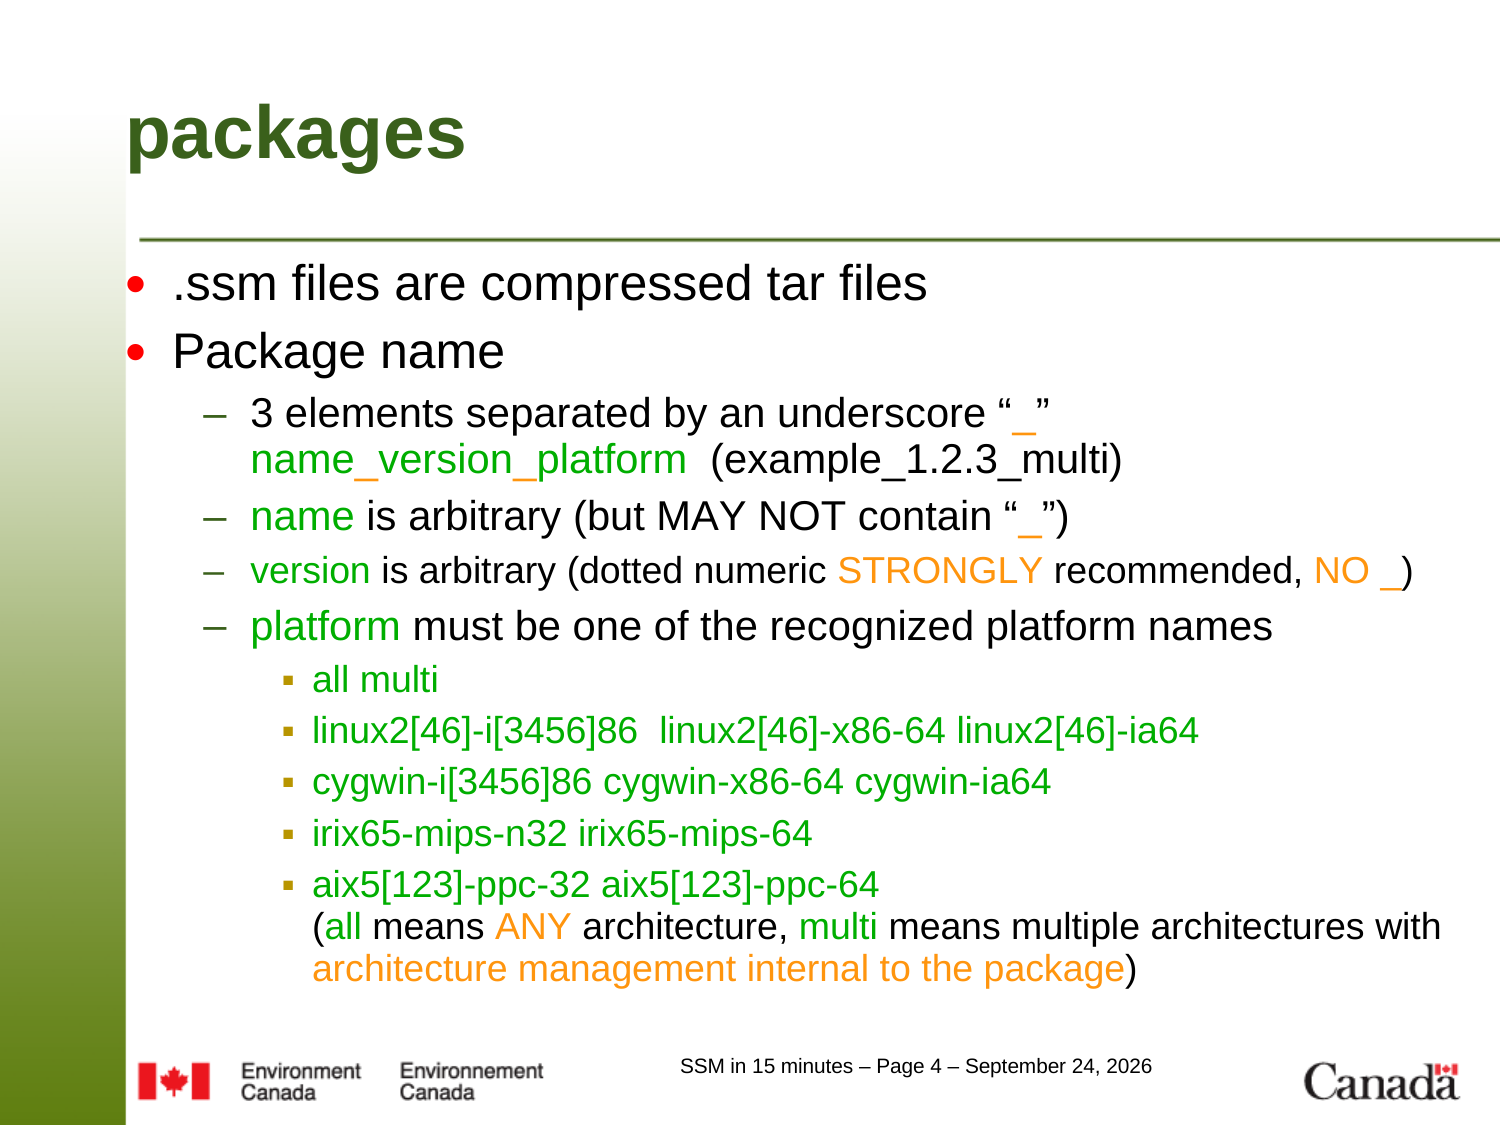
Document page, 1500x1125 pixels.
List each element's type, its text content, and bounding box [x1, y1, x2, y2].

picture [0, 0, 1500, 1125]
list .ssm files are compressed tar files Package name 3 elements separated by an underscore “_” name_version_platform (example_1.2.3_multi) name is arbitrary (but MAY NOT contain “_”) version is arbitrary (dotted numeric STRONGLY recommended, NO _) platform must be one of the recognized platform names all multi linux2[46]-i[3456]86 linux2[46]-x86-64 linux2[46]-ia64 cygwin-i[3456]86 cygwin-x86-64 cygwin-ia64 irix65-mips-n32 irix65-mips-64 aix5[123]-ppc-32 aix5[123]-ppc-64 (all means ANY architecture, multi means multiple architectures with architecture management internal to the package) [125, 255, 1463, 1009]
title packages [125, 52, 1463, 213]
